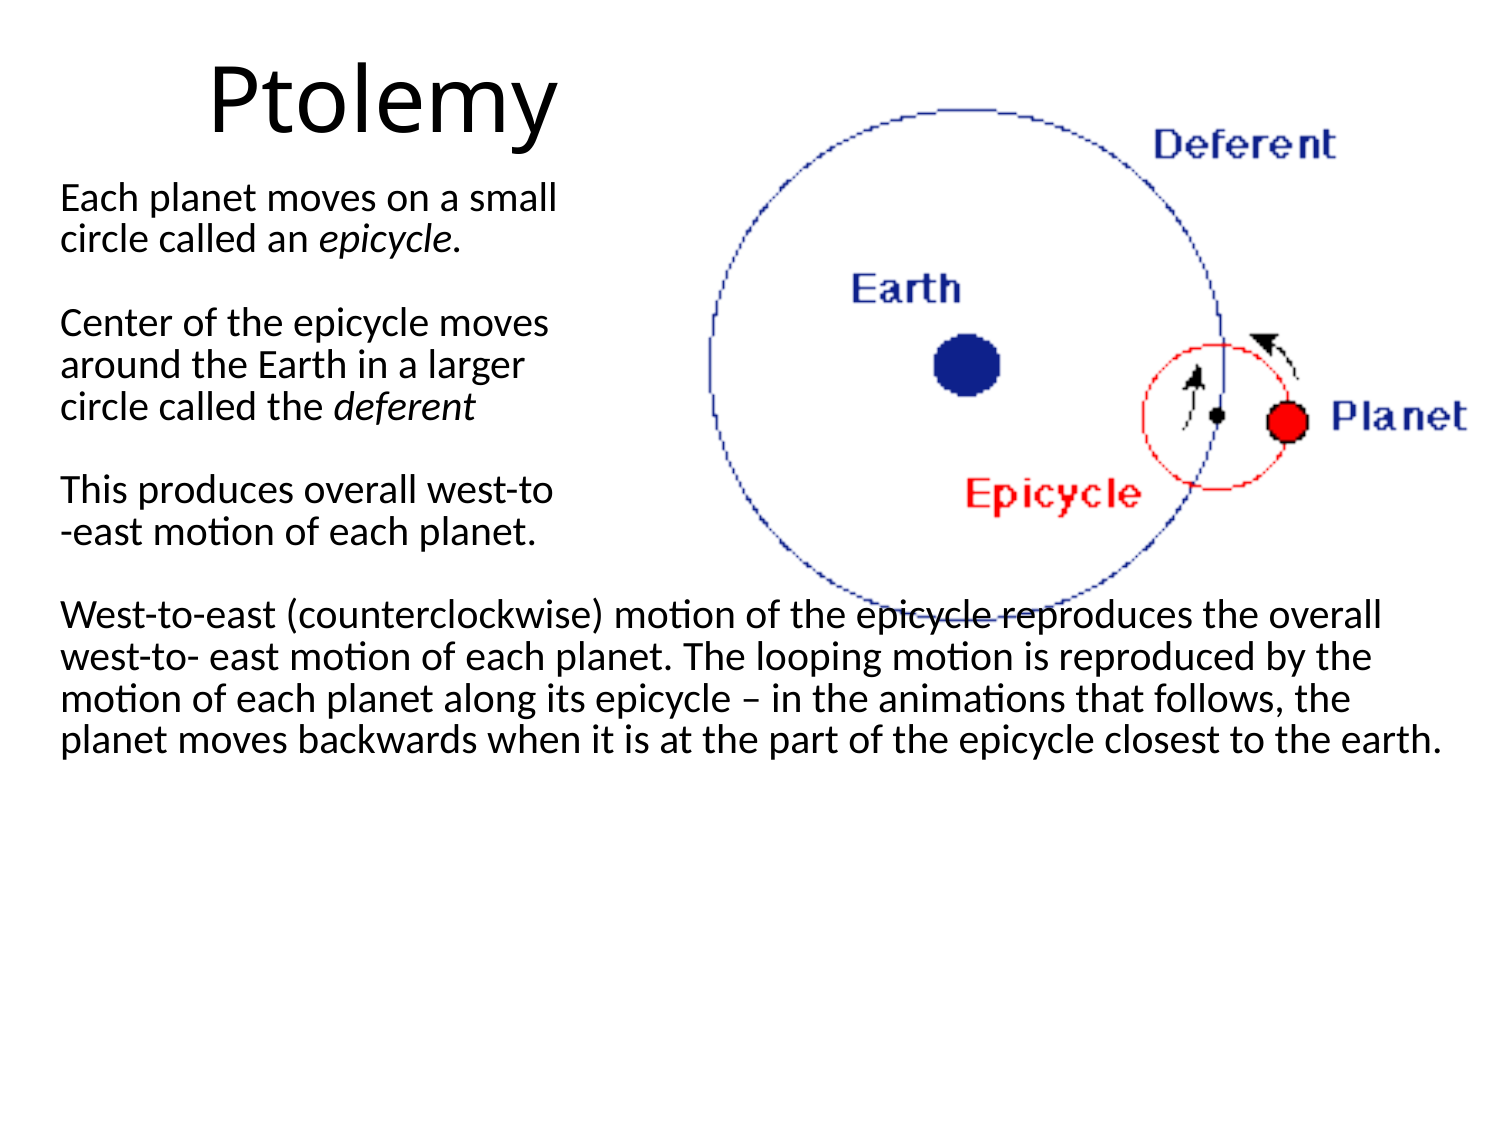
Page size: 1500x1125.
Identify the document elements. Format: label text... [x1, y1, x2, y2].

list Each planet moves on a small circle called an epicycle. Center of the epicycle moves around the Earth in a larger circle called the deferent This produces overall west-to -east motion of each planet. West-to-east (counterclockwise) motion of the epicycle reproduces the overall west-to- east motion of each planet. The looping motion is reproduced by the motion of each planet along its epicycle – in the animations that follows, the planet moves backwards when it is at the part of the epicycle closest to the earth. [60, 179, 1456, 991]
picture [686, 56, 1492, 661]
title Ptolemy [60, 43, 706, 152]
